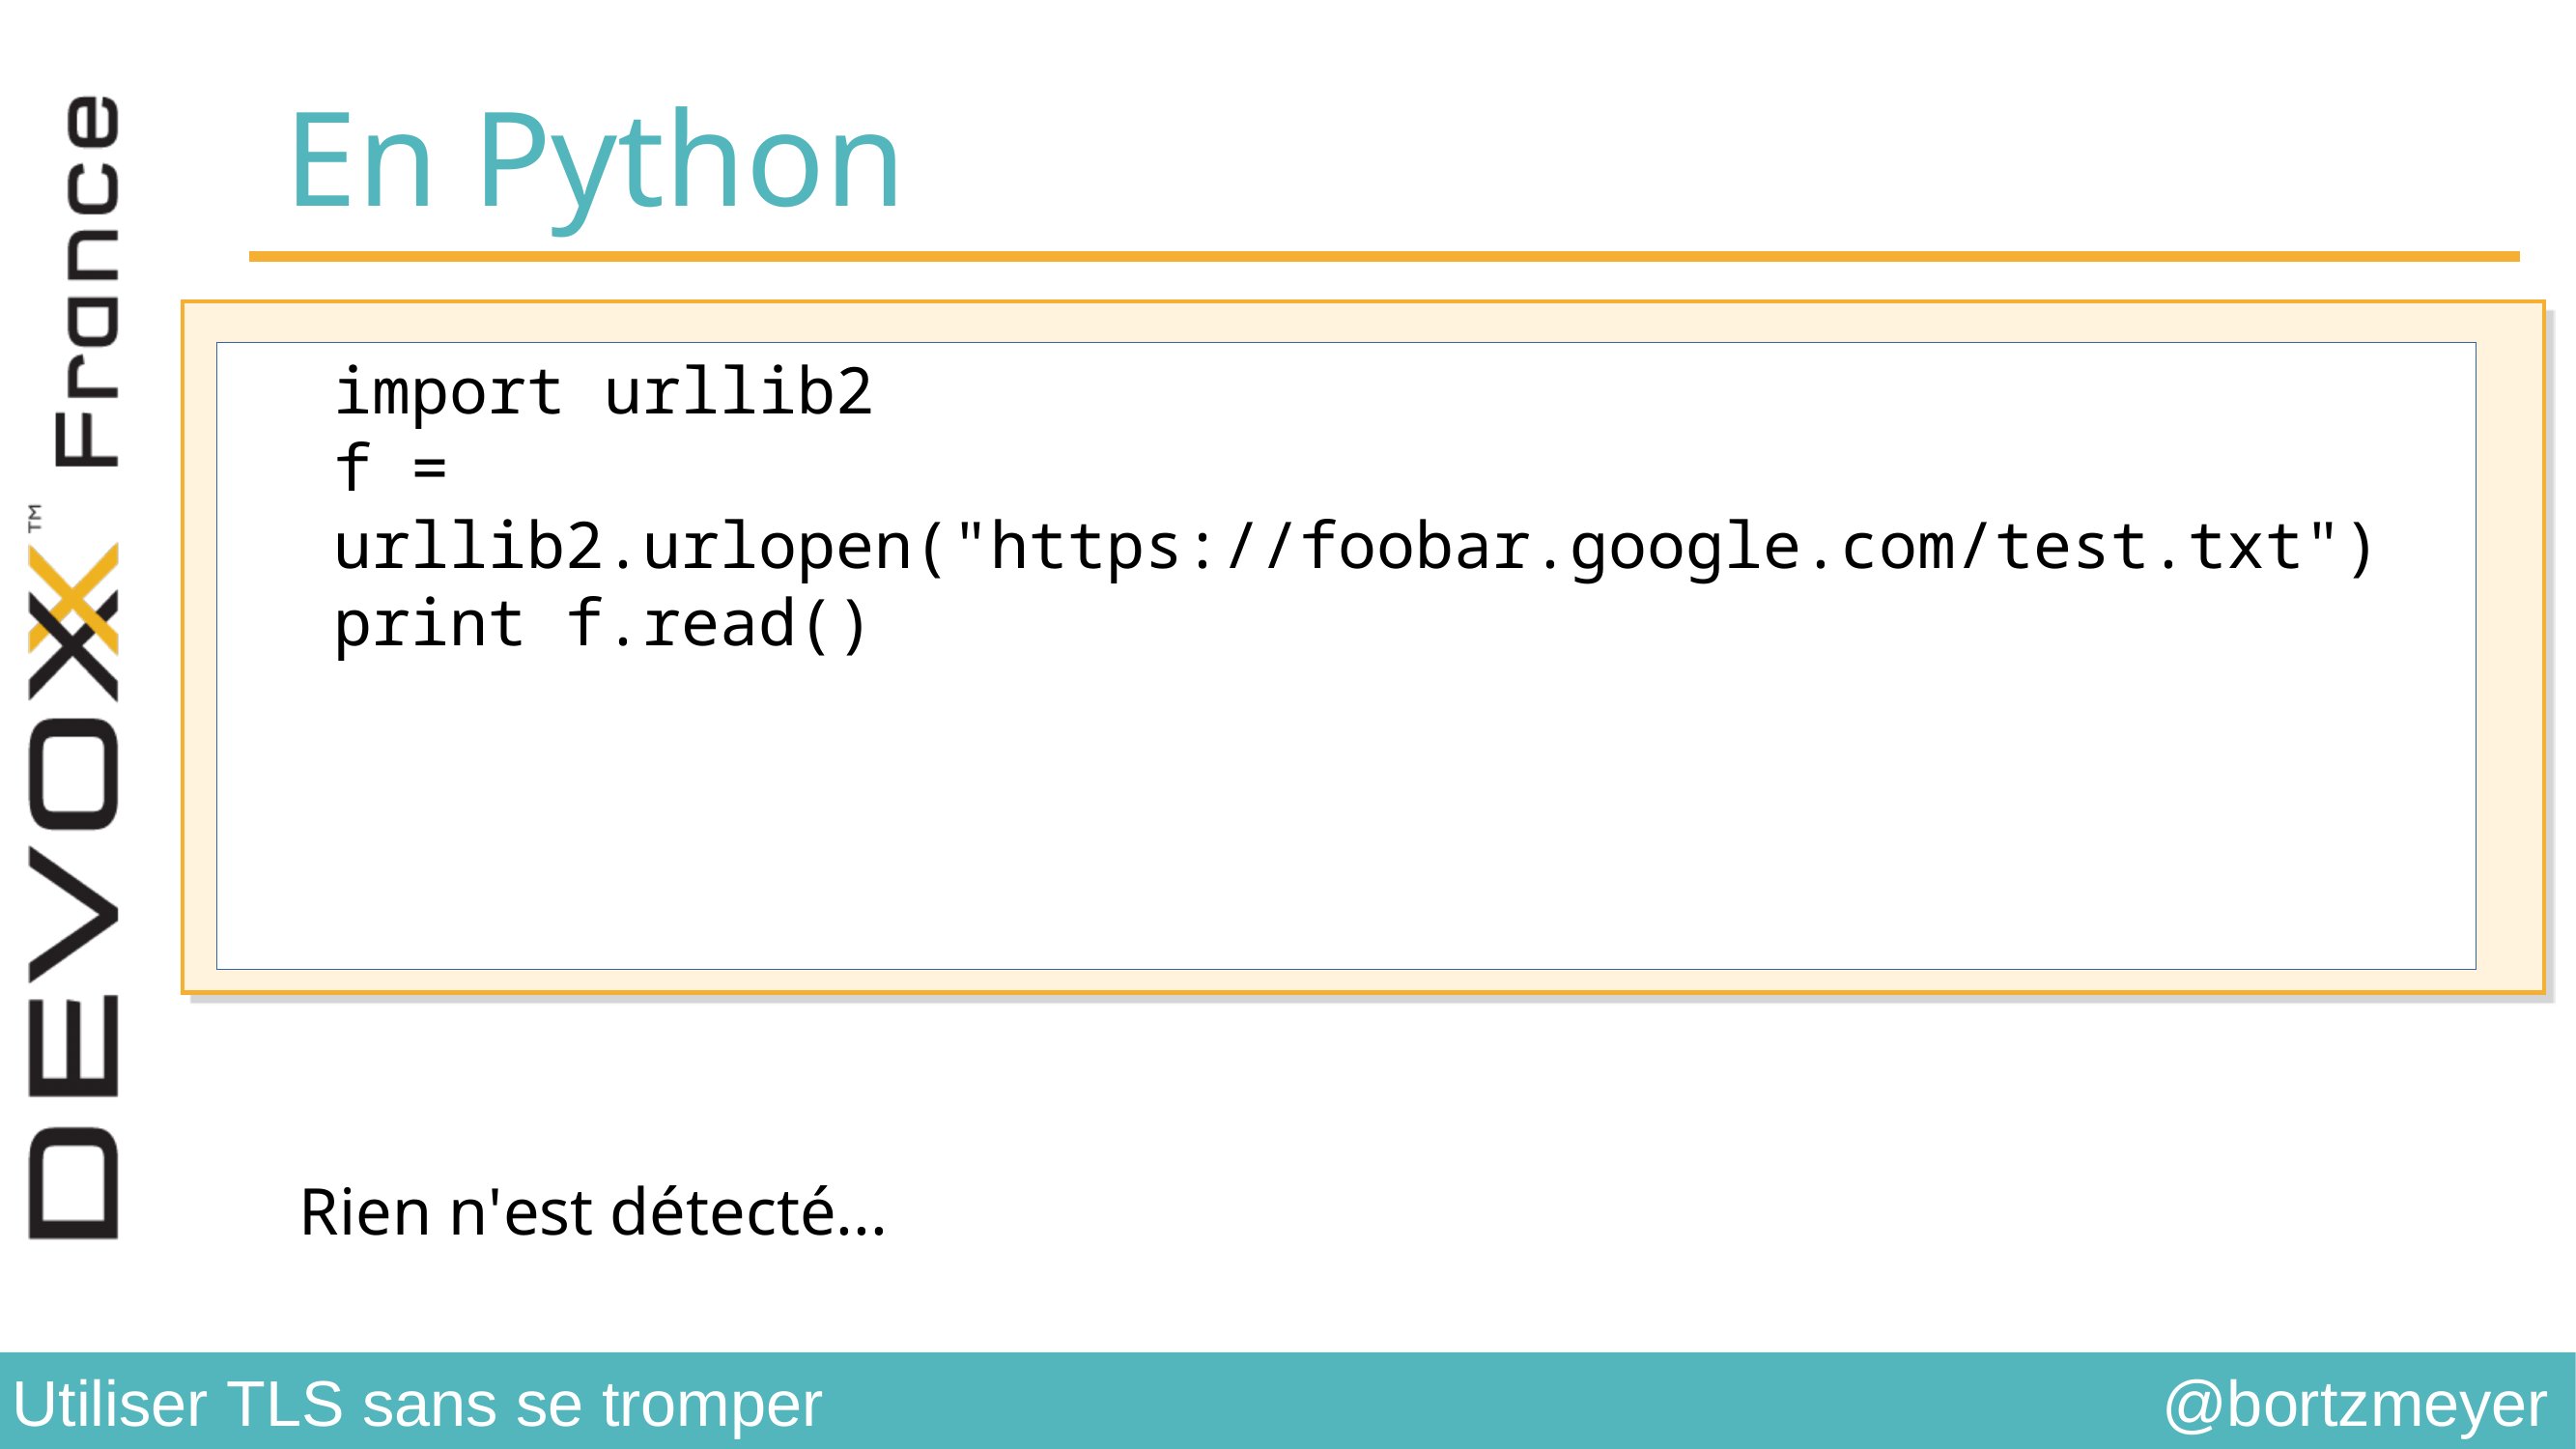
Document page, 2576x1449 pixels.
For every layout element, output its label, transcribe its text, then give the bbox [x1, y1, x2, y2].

text_box Rien n'est détecté... [285, 1163, 963, 1256]
text_box import urllib2 f = urllib2.urlopen("https://foobar.google.com/test.txt") print f.read() [216, 342, 2477, 970]
text_box [182, 300, 2544, 993]
picture [0, 74, 141, 1270]
text_box En Python [285, 68, 2396, 241]
